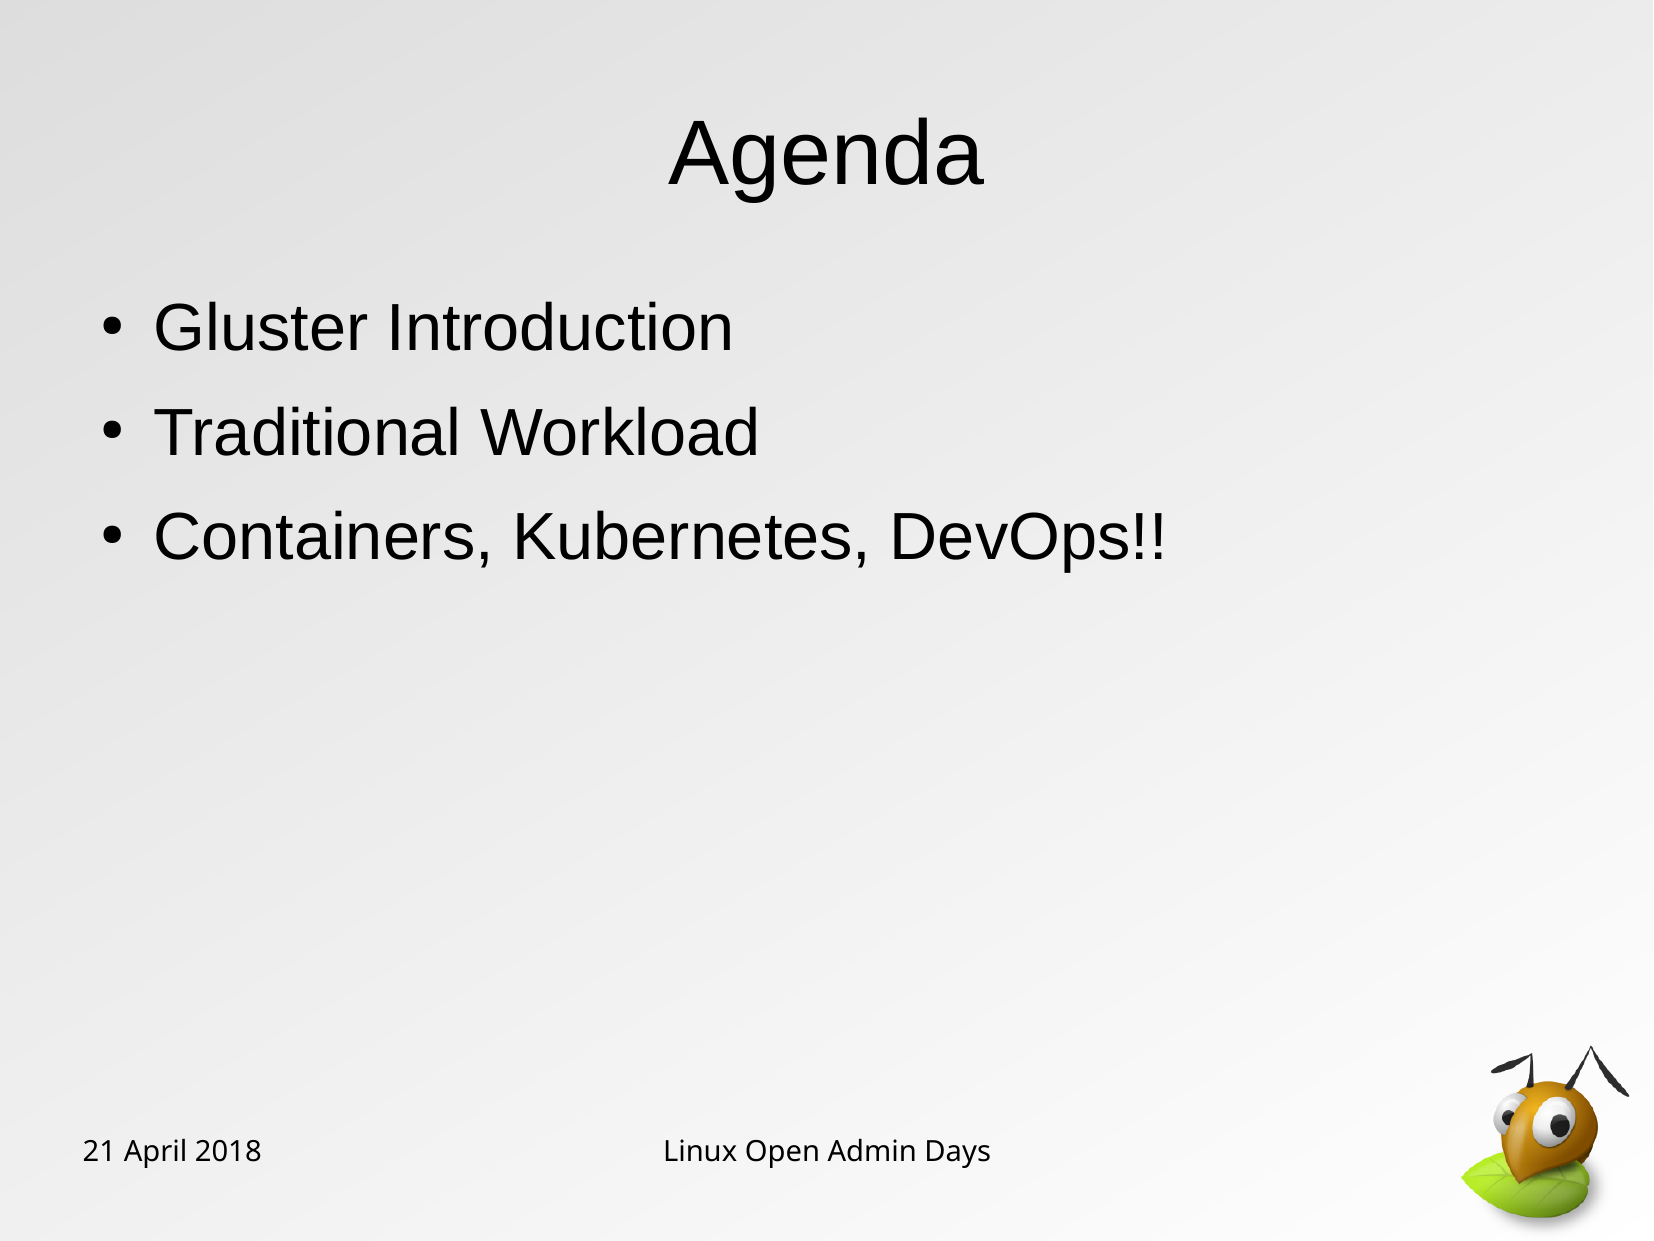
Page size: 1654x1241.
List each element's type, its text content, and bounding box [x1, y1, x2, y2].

picture [1432, 1037, 1653, 1241]
title Agenda [82, 49, 1571, 257]
list Gluster Introduction Traditional Workload Containers, Kubernetes, DevOps!! [82, 290, 1571, 1010]
